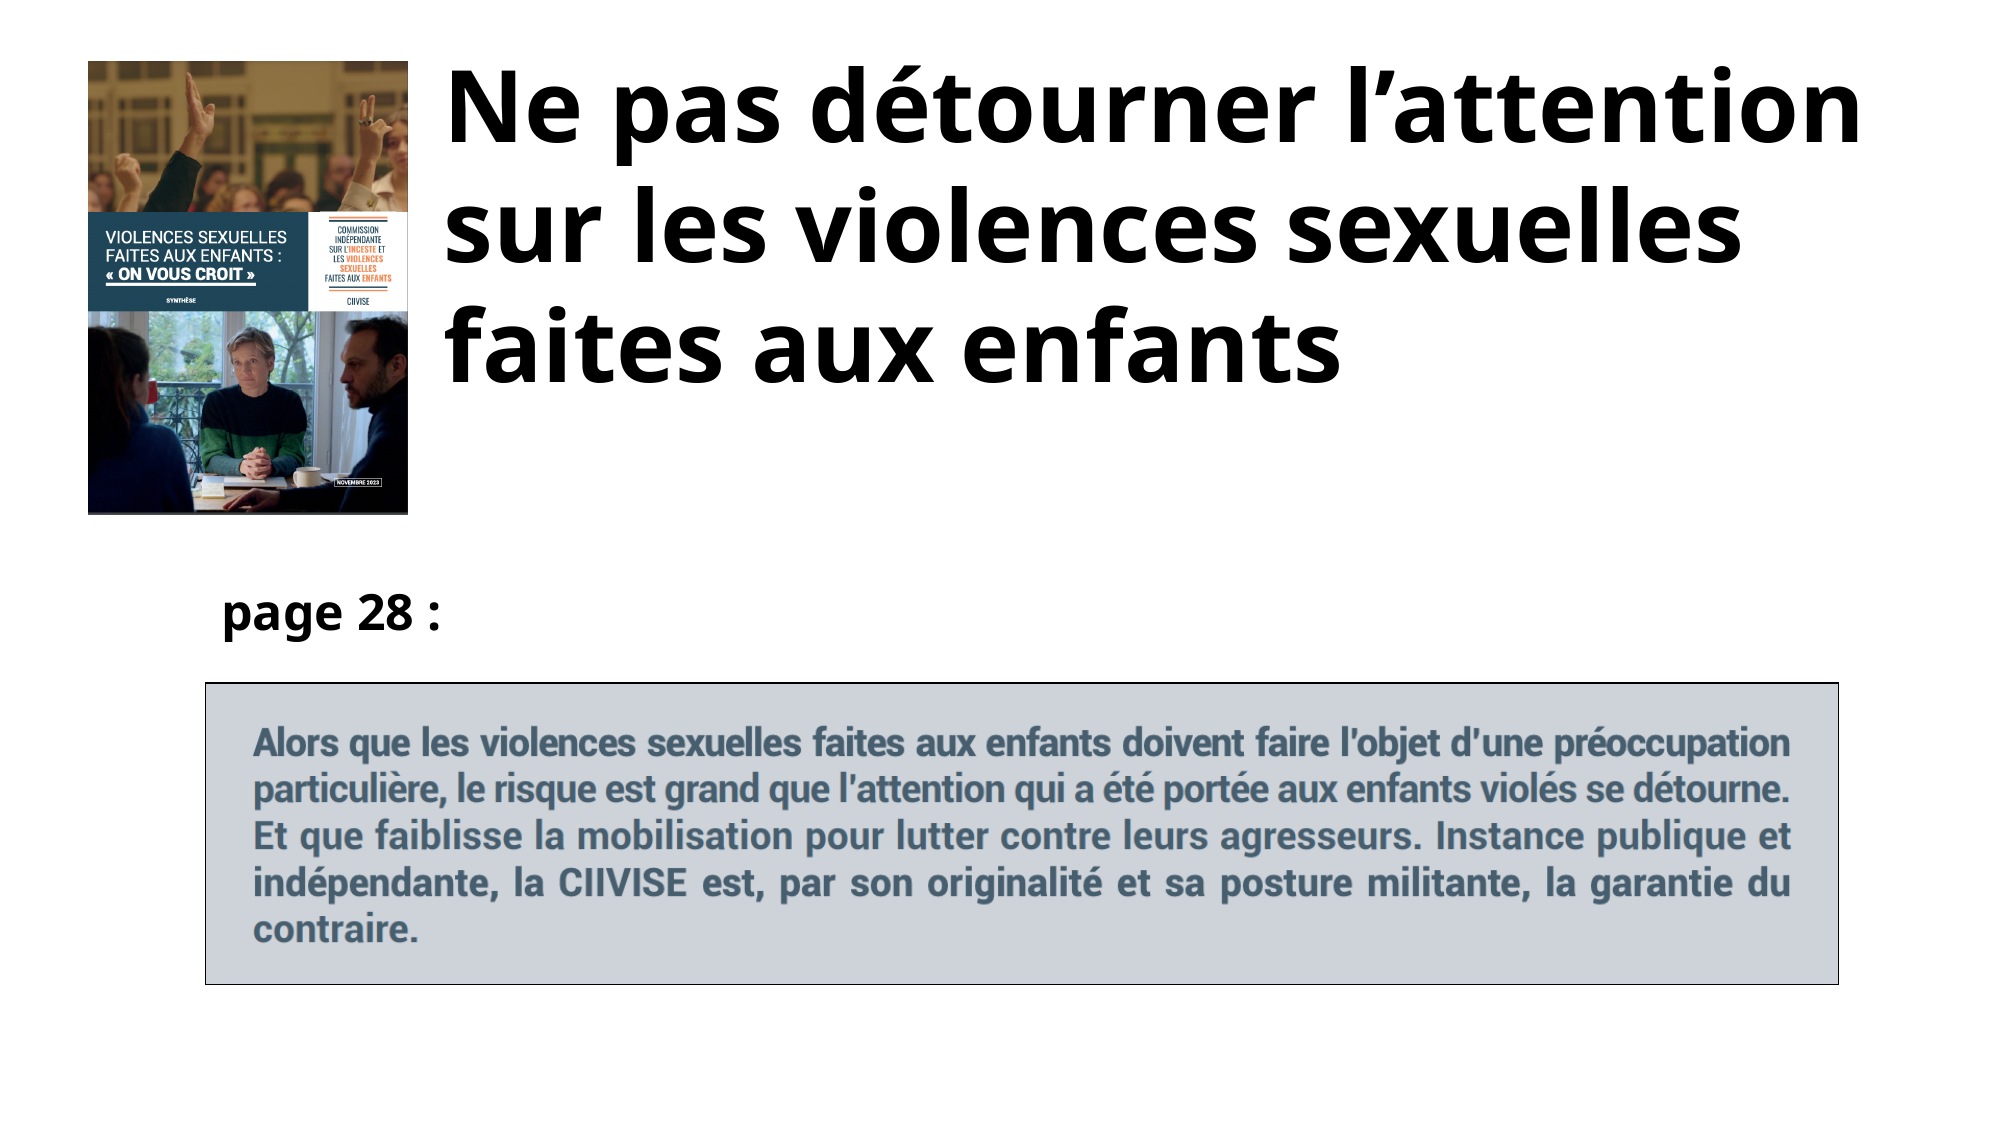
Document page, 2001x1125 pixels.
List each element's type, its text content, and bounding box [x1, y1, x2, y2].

text_box Ne pas détourner l’attention sur les violences sexuelles faites aux enfants [428, 35, 1957, 414]
picture [88, 61, 408, 515]
text_box page 28 : [206, 572, 1207, 649]
picture [206, 683, 1838, 984]
